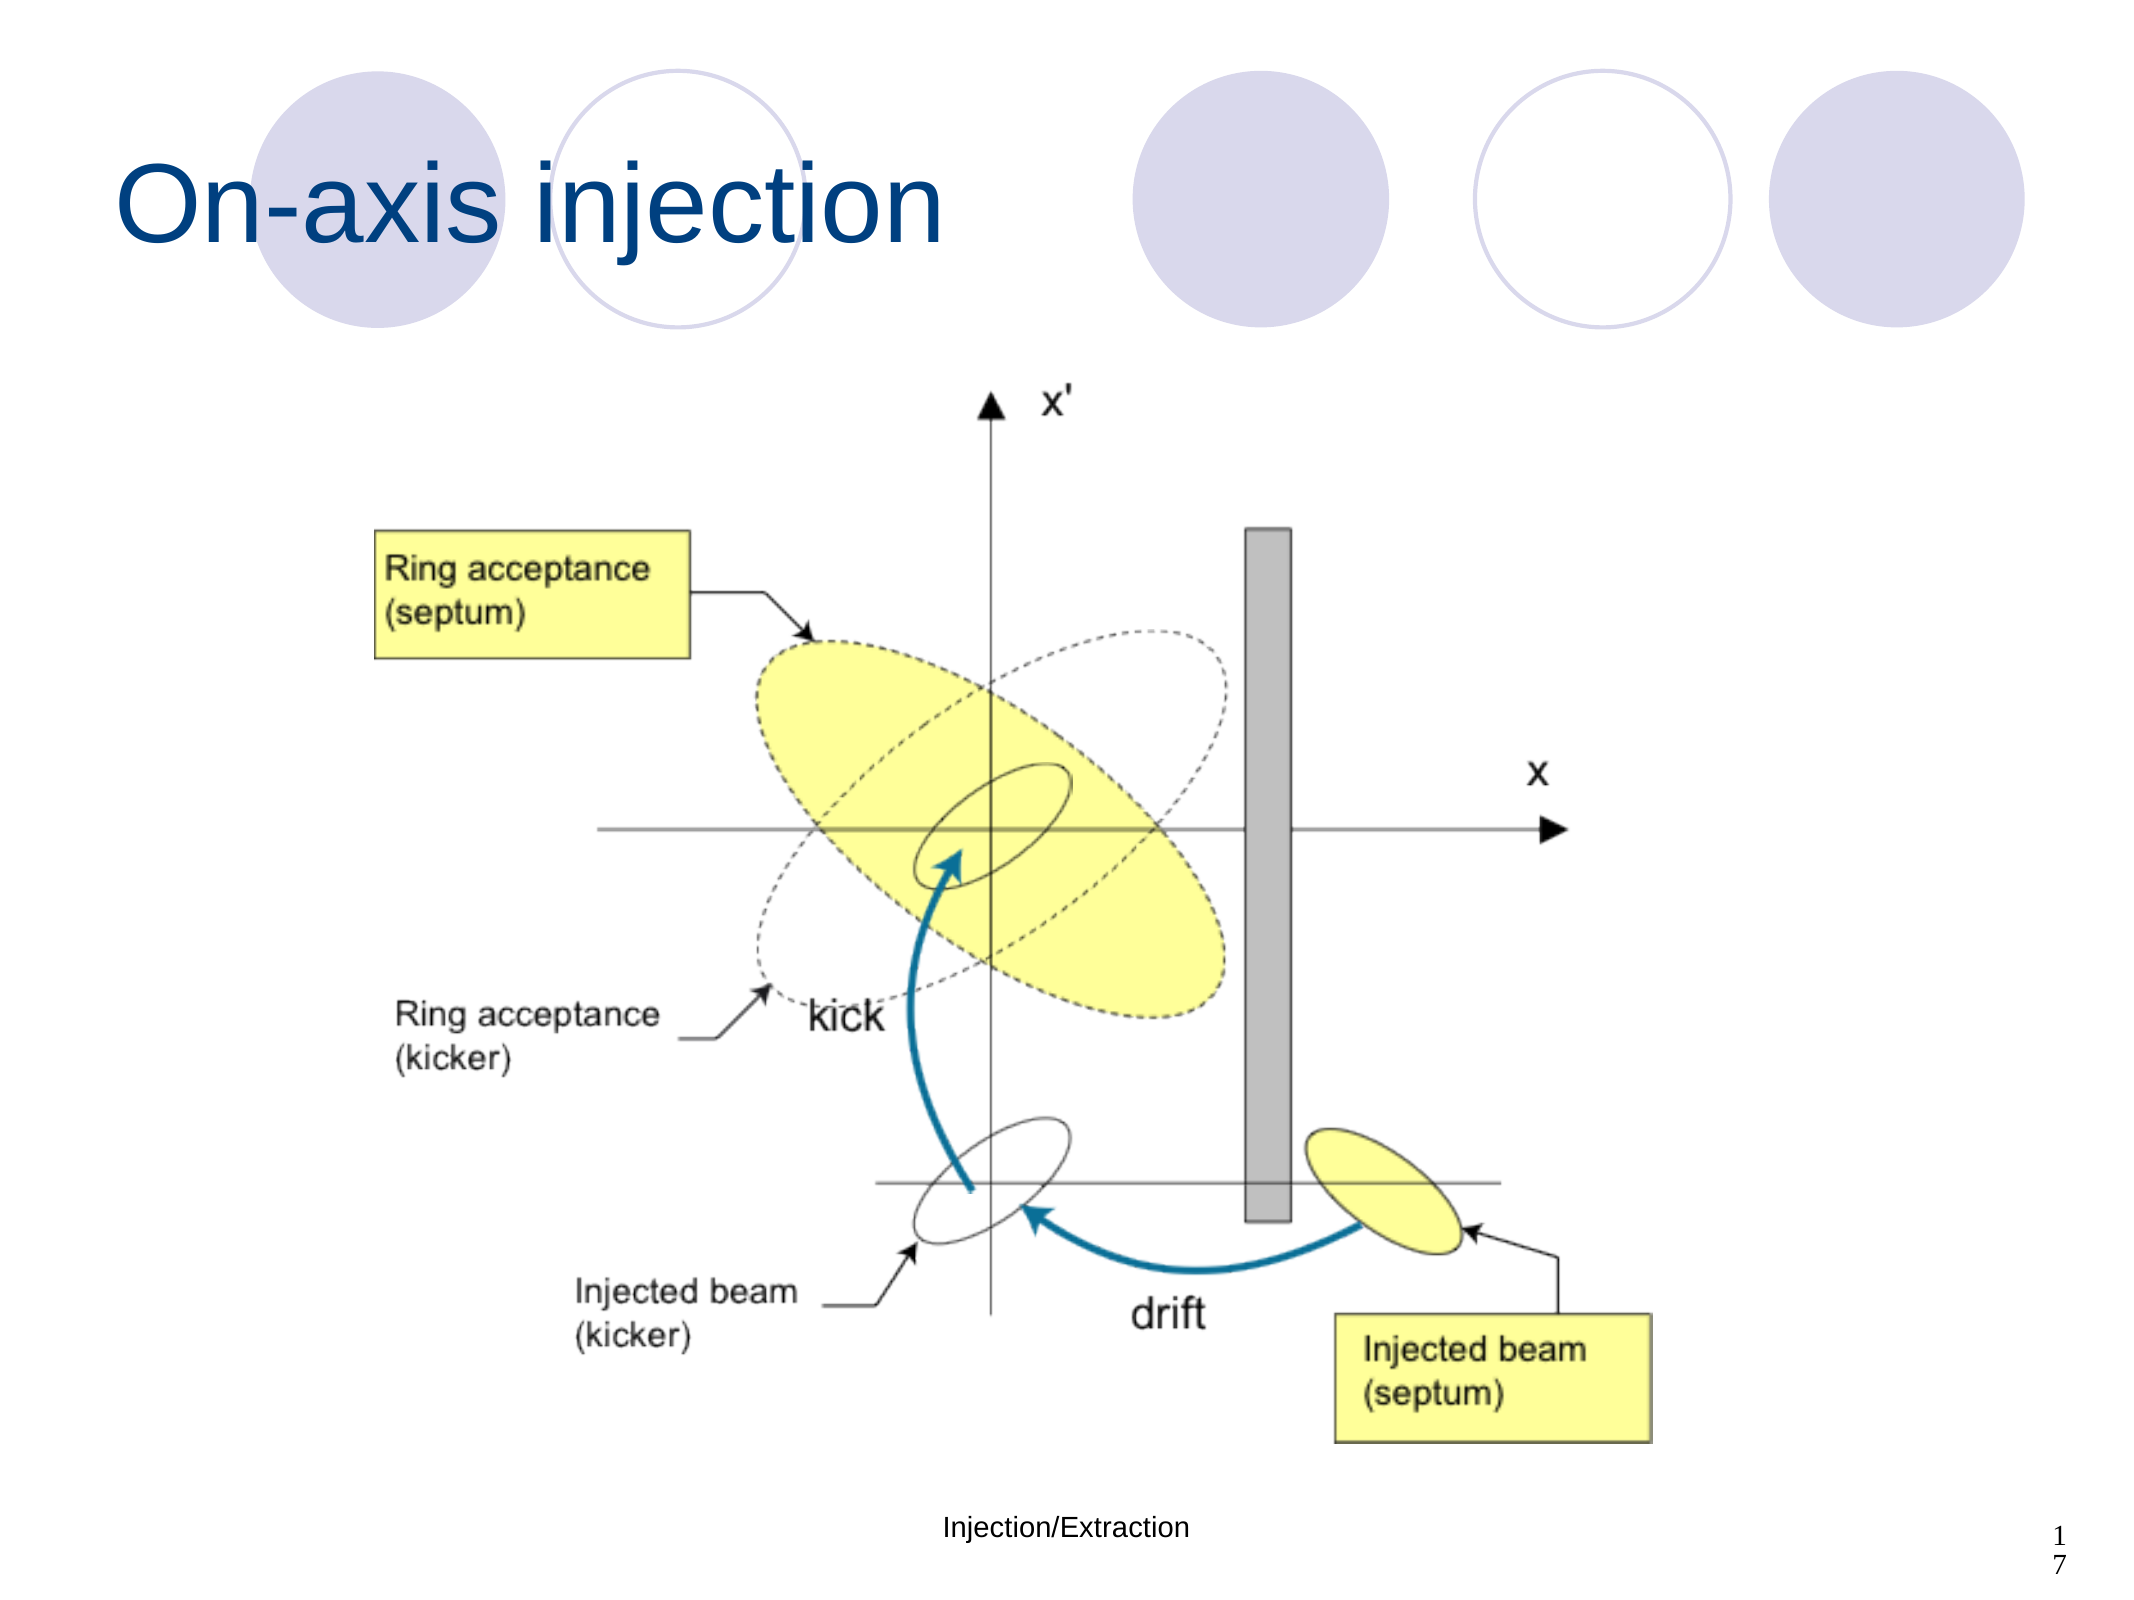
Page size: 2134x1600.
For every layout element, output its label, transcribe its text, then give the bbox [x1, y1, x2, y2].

picture [374, 368, 1653, 1444]
title On-axis injection [106, 21, 2028, 374]
